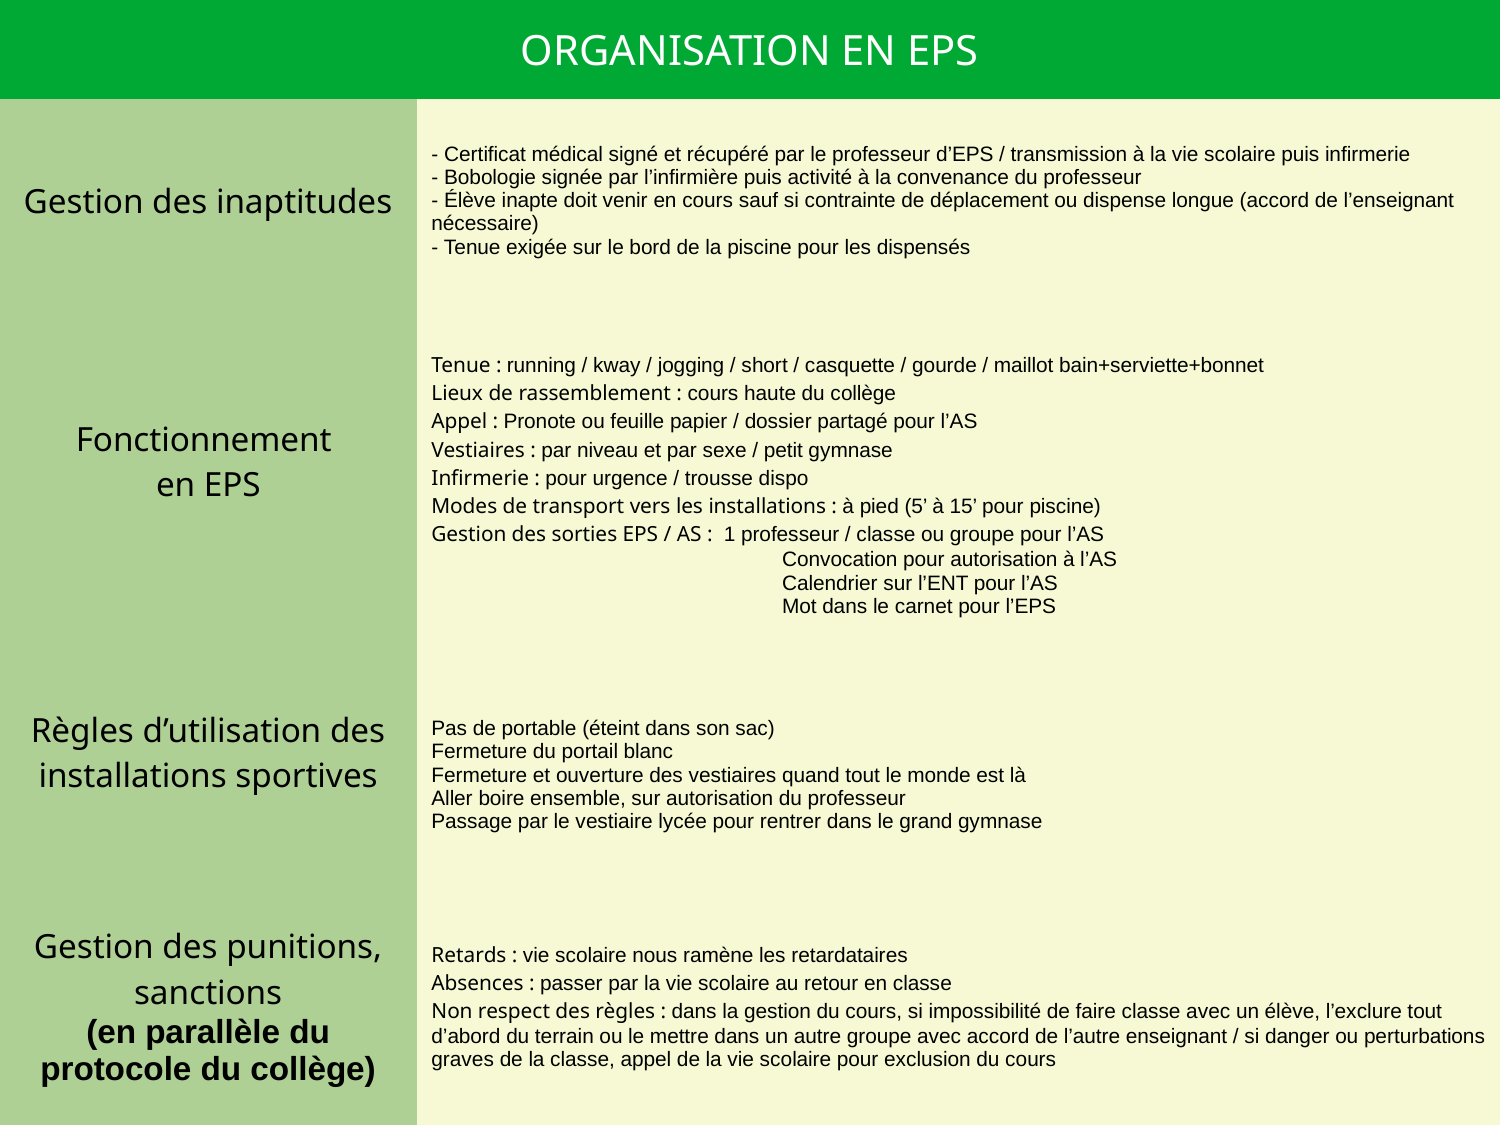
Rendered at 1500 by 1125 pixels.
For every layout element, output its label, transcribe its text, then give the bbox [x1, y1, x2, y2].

table_header ORGANISATION EN EPS [0, 0, 1500, 99]
table_cell Fonctionnement en EPS [0, 302, 417, 666]
table_cell Gestion des punitions, sanctions (en parallèle du protocole du collège) [0, 884, 417, 1125]
table_cell Retards : vie scolaire nous ramène les retardataires Absences : passer par la vie scolaire au retour en classe Non respect des règles : dans la gestion du cours, si impossibilité de faire classe avec un élève, l’exclure tout d’abord du terrain ou le mettre dans un autre groupe avec accord de l’autre enseignant / si danger ou perturbations graves de la classe, appel de la vie scolaire pour exclusion du cours [417, 884, 1500, 1125]
table_cell Tenue : running / kway / jogging / short / casquette / gourde / maillot bain+serviette+bonnet Lieux de rassemblement : cours haute du collège Appel : Pronote ou feuille papier / dossier partagé pour l’AS Vestiaires : par niveau et par sexe / petit gymnase Infirmerie : pour urgence / trousse dispo Modes de transport vers les installations : à pied (5’ à 15’ pour piscine) Gestion des sorties EPS / AS : 1 professeur / classe ou groupe pour l’AS Convocation pour autorisation à l’AS Calendrier sur l’ENT pour l’AS Mot dans le carnet pour l’EPS [417, 302, 1500, 666]
table_cell - Certificat médical signé et récupéré par le professeur d’EPS / transmission à la vie scolaire puis infirmerie - Bobologie signée par l’infirmière puis activité à la convenance du professeur - Élève inapte doit venir en cours sauf si contrainte de déplacement ou dispense longue (accord de l’enseignant nécessaire) - Tenue exigée sur le bord de la piscine pour les dispensés [417, 99, 1500, 302]
table_cell Gestion des inaptitudes [0, 99, 417, 302]
table_cell Règles d’utilisation des installations sportives [0, 666, 417, 884]
table_cell Pas de portable (éteint dans son sac) Fermeture du portail blanc Fermeture et ouverture des vestiaires quand tout le monde est là Aller boire ensemble, sur autorisation du professeur Passage par le vestiaire lycée pour rentrer dans le grand gymnase [417, 666, 1500, 884]
